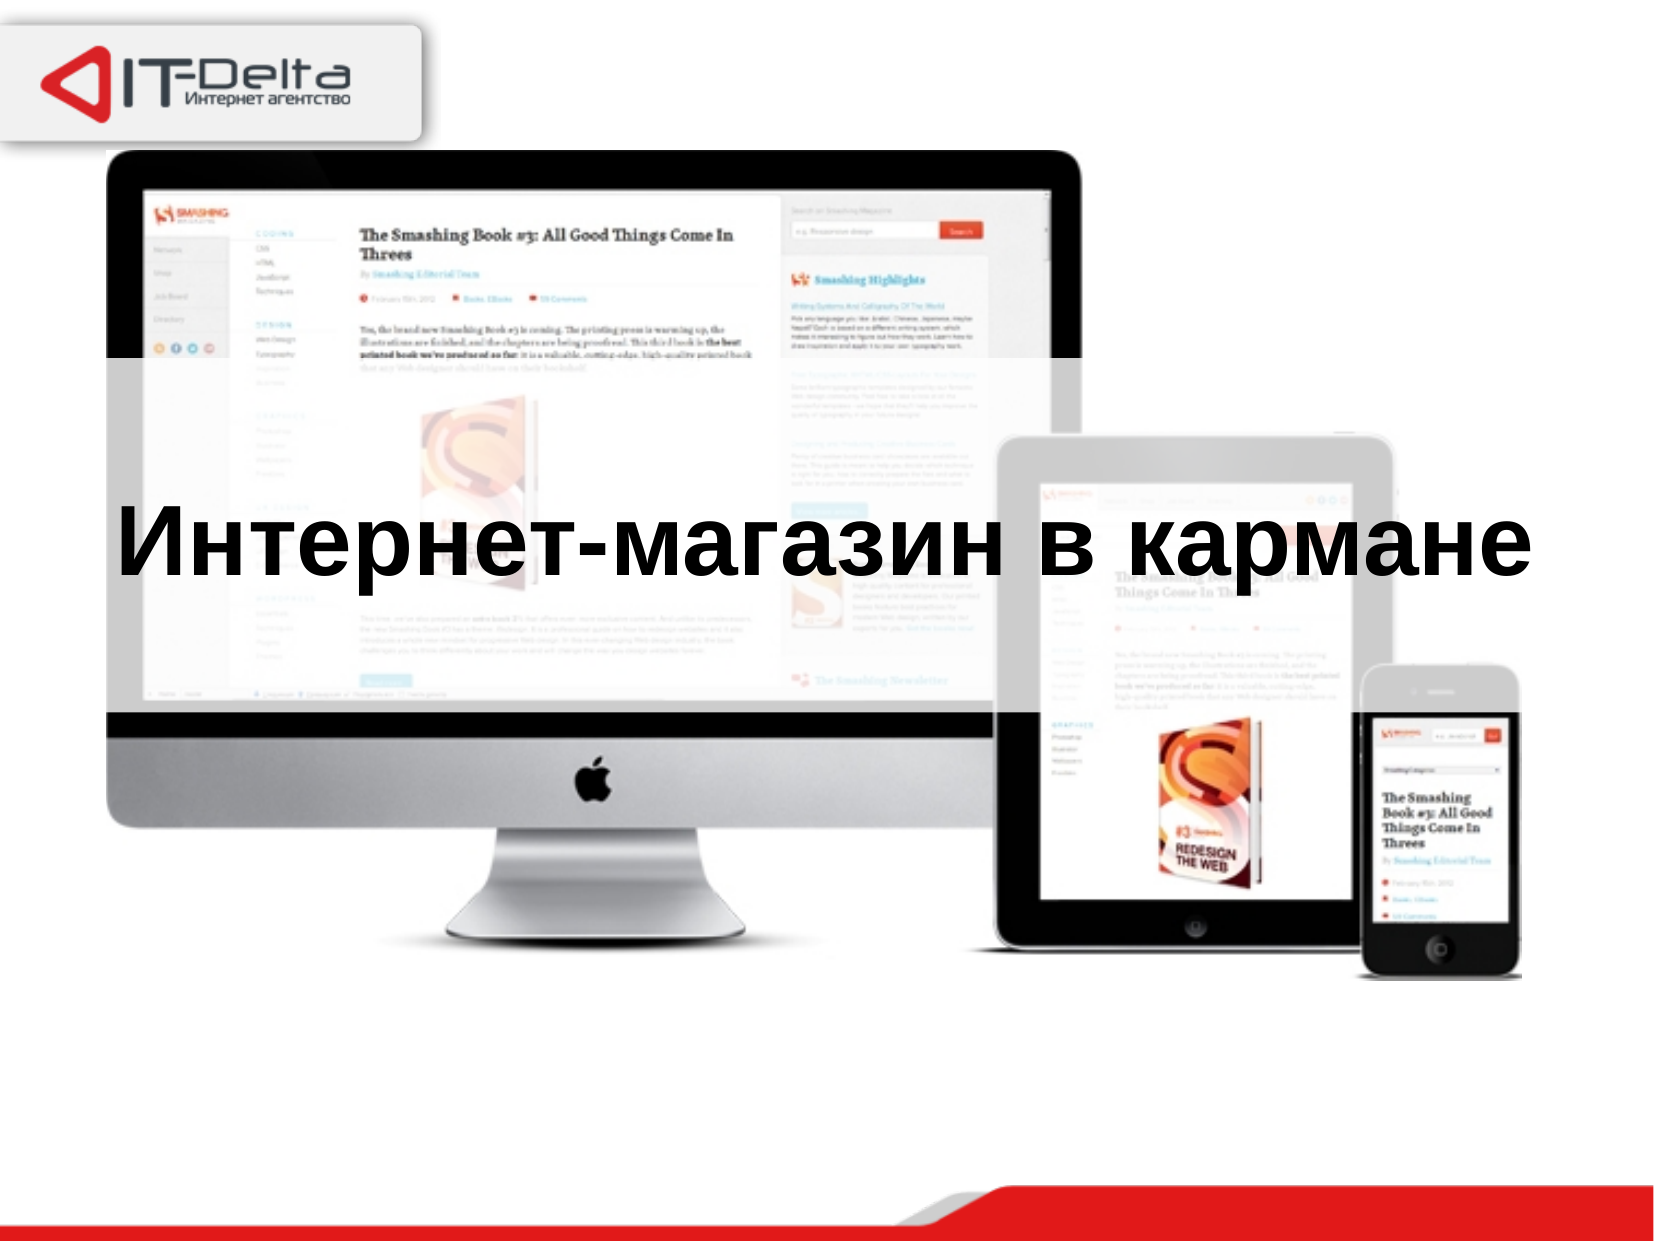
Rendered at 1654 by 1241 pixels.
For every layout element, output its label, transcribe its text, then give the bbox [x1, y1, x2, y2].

picture [0, 0, 1522, 358]
text_box Интернет-магазин в кармане [0, 358, 1654, 713]
picture [106, 713, 1522, 981]
picture [0, 1165, 1654, 1241]
